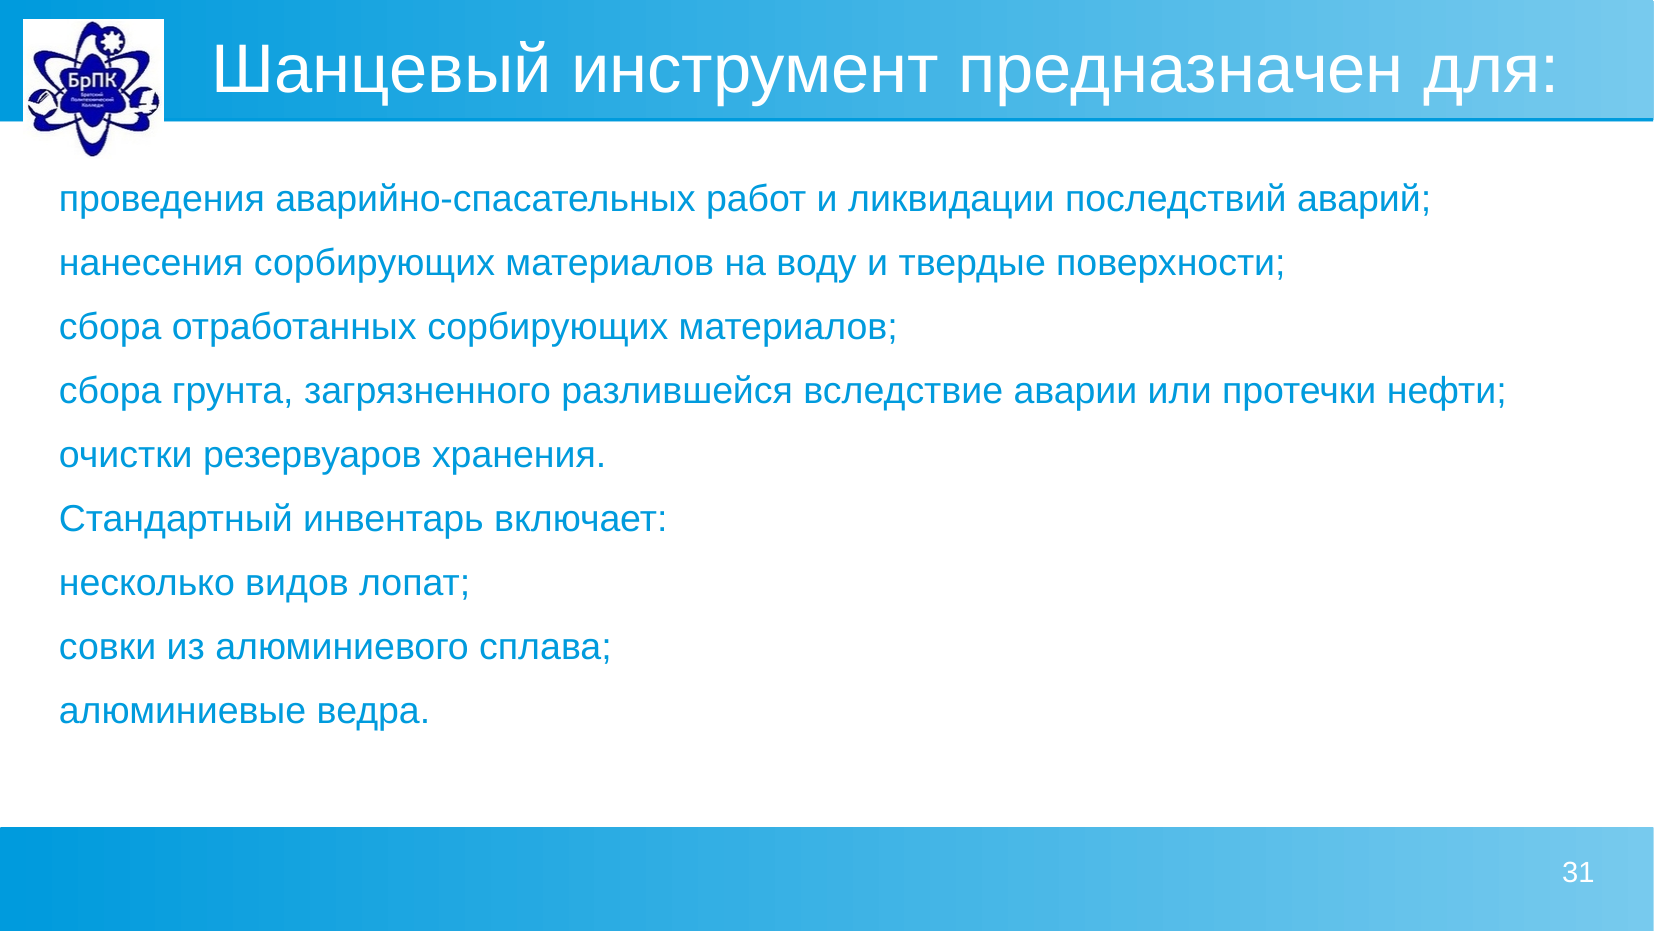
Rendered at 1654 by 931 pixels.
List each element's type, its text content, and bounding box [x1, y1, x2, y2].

title Шанцевый инструмент предназначен для: [164, 30, 1654, 108]
picture [23, 20, 164, 159]
list проведения аварийно-спасательных работ и ликвидации последствий аварий; нанесения сорбирующих материалов на воду и твердые поверхности; сбора отработанных сорбирующих материалов; сбора грунта, загрязненного разлившейся вследствие аварии или протечки нефти; очистки резервуаров хранения. Стандартный инвентарь включает: несколько видов лопат; совки из алюминиевого сплава; алюминиевые ведра. [59, 177, 1595, 768]
